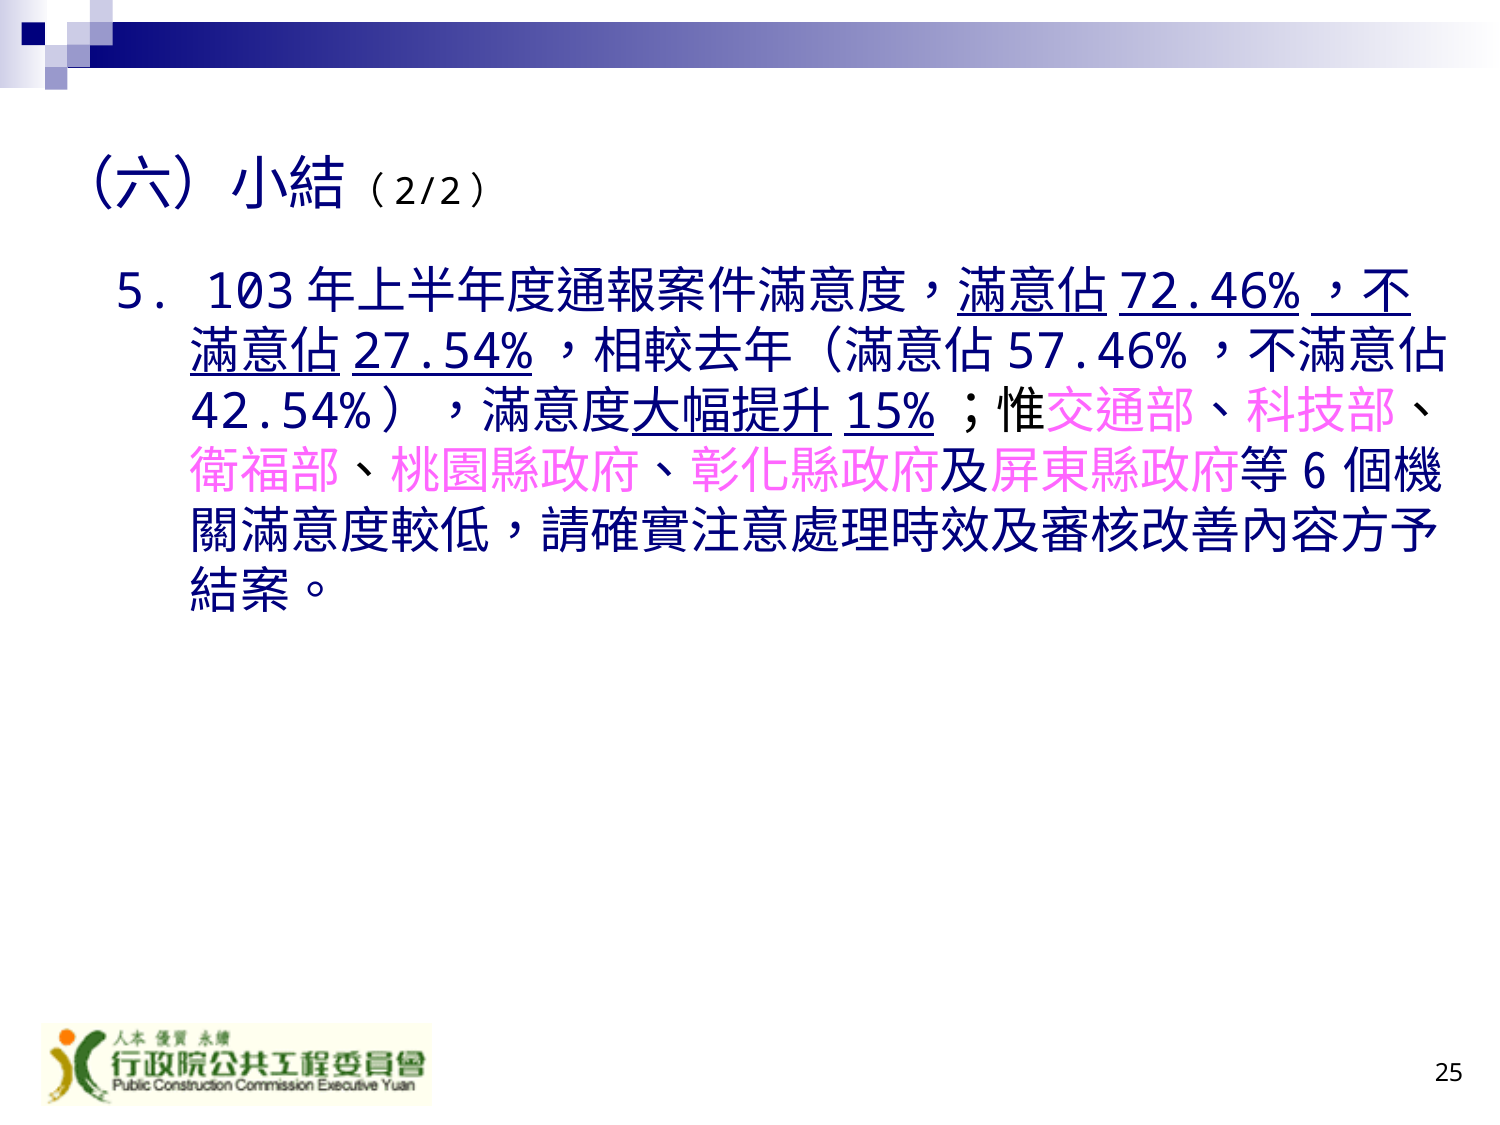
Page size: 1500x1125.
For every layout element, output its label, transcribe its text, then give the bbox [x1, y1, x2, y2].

text_box 5. 103年上半年度通報案件滿意度，滿意佔72.46%，不滿意佔27.54%，相較去年（滿意佔57.46%，不滿意佔42.54%），滿意度大幅提升15%；惟交通部、科技部、衛福部、桃園縣政府、彰化縣政府及屏東縣政府等6個機關滿意度較低，請確實注意處理時效及審核改善內容方予結案。 [100, 196, 1465, 1035]
title （六）小結（2/2） [41, 113, 1270, 250]
text_box <編號> [1128, 1023, 1479, 1099]
picture [41, 1023, 432, 1106]
